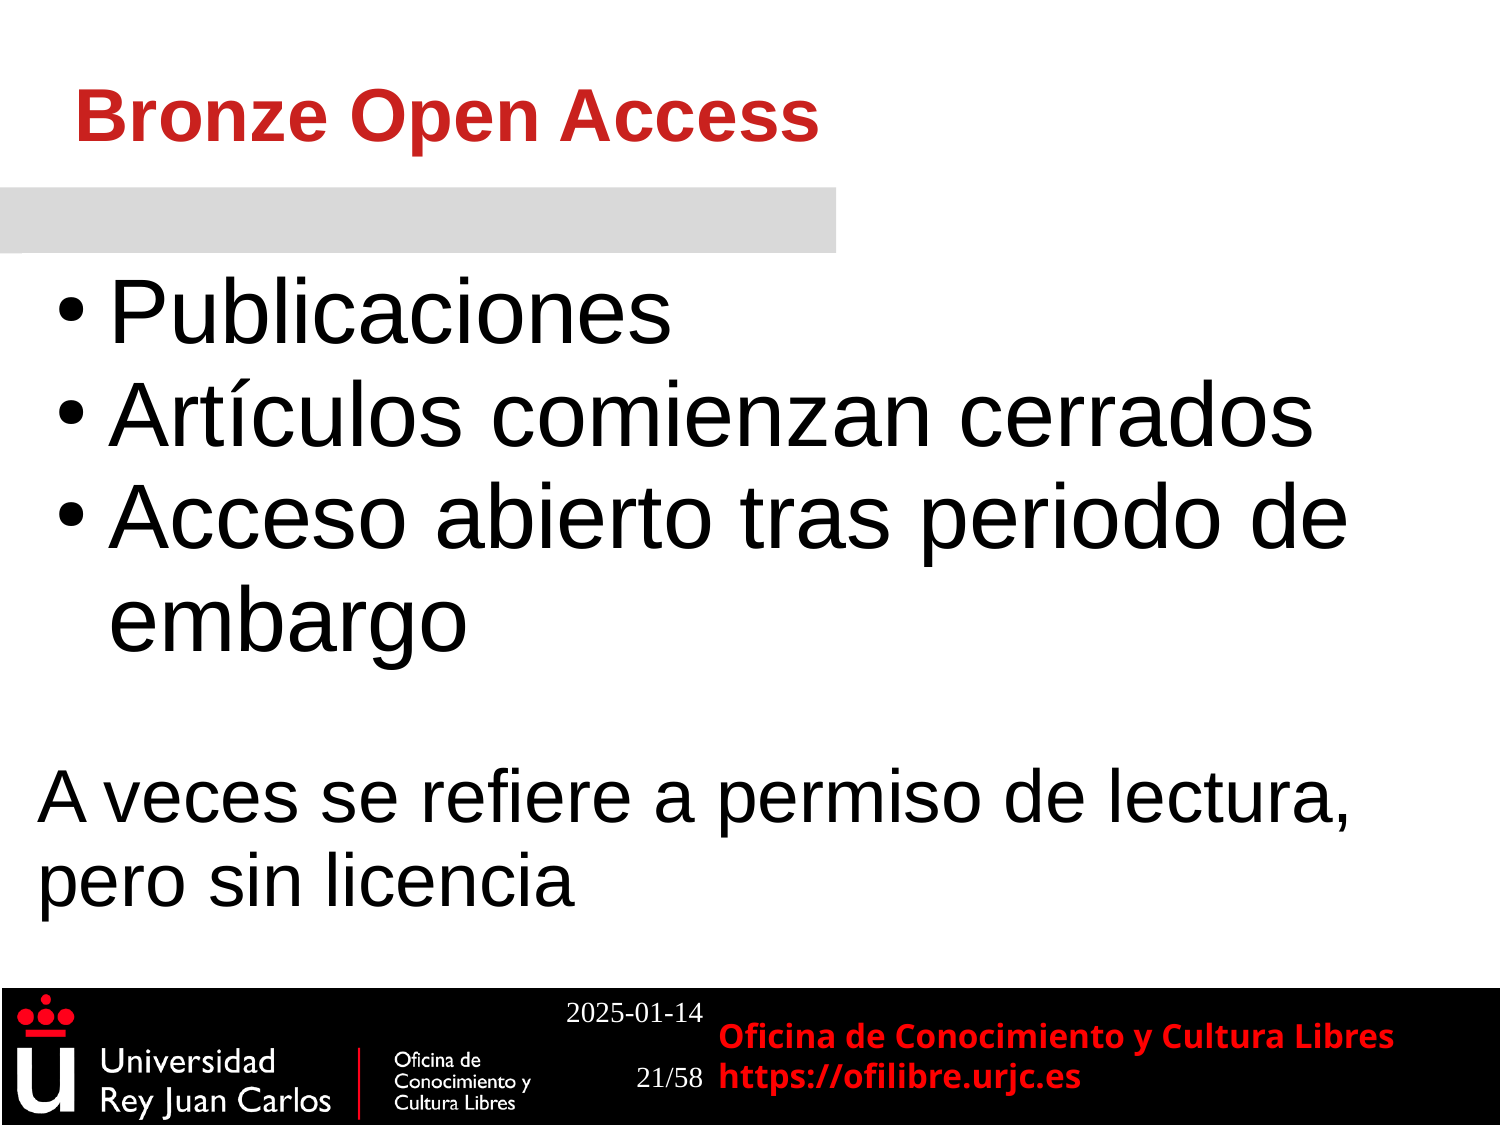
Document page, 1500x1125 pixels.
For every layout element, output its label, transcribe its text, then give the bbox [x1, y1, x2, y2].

title [75, 7, 1425, 196]
text_box Publicaciones Artículos comienzan cerrados Acceso abierto tras periodo de embargo A veces se refiere a permiso de lectura, pero sin licencia [22, 253, 1426, 931]
picture [17, 994, 531, 1120]
text_box Bronze Open Access [60, 66, 991, 249]
